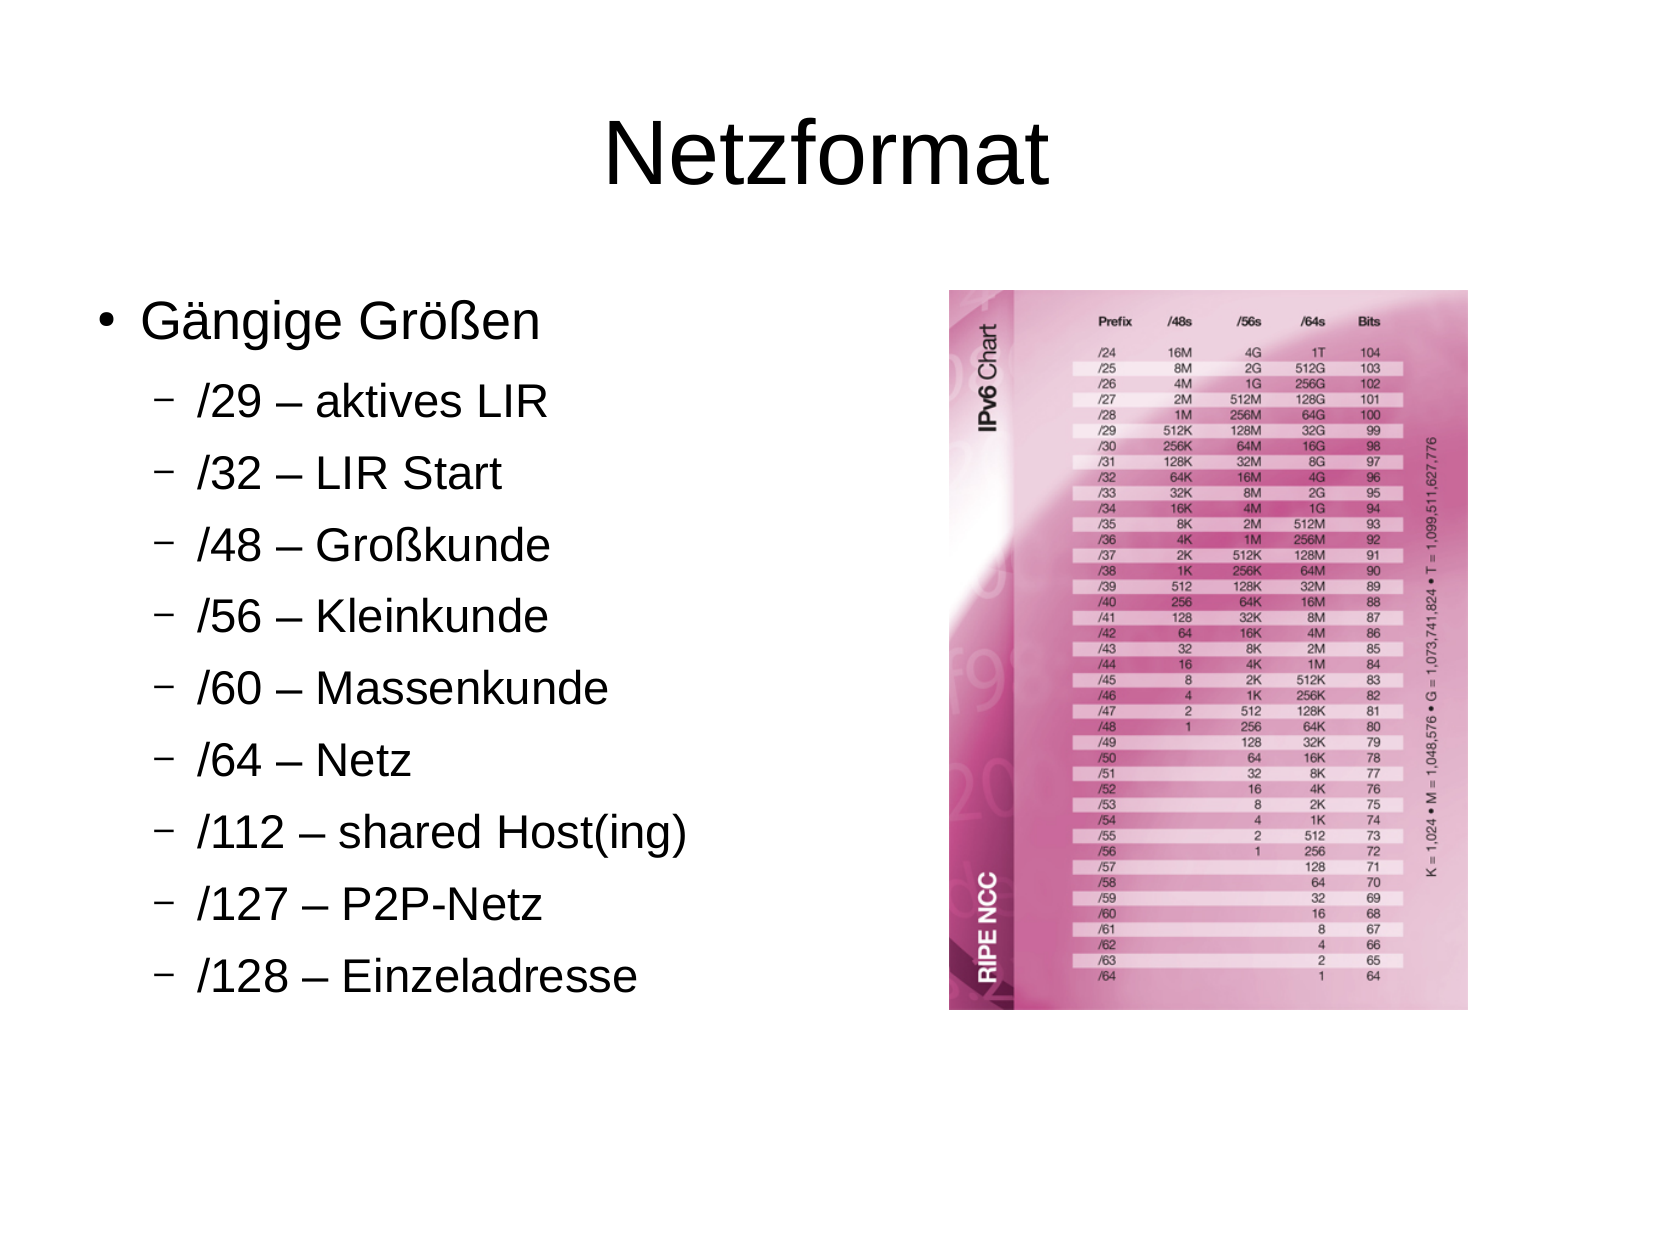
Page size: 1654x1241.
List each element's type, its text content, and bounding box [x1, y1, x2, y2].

title Netzformat [82, 49, 1571, 257]
list Gängige Größen /29 – aktives LIR /32 – LIR Start /48 – Großkunde /56 – Kleinkunde /60 – Massenkunde /64 – Netz /112 – shared Host(ing) /127 – P2P-Netz /128 – Einzeladresse [82, 290, 809, 1010]
picture [949, 290, 1468, 1010]
